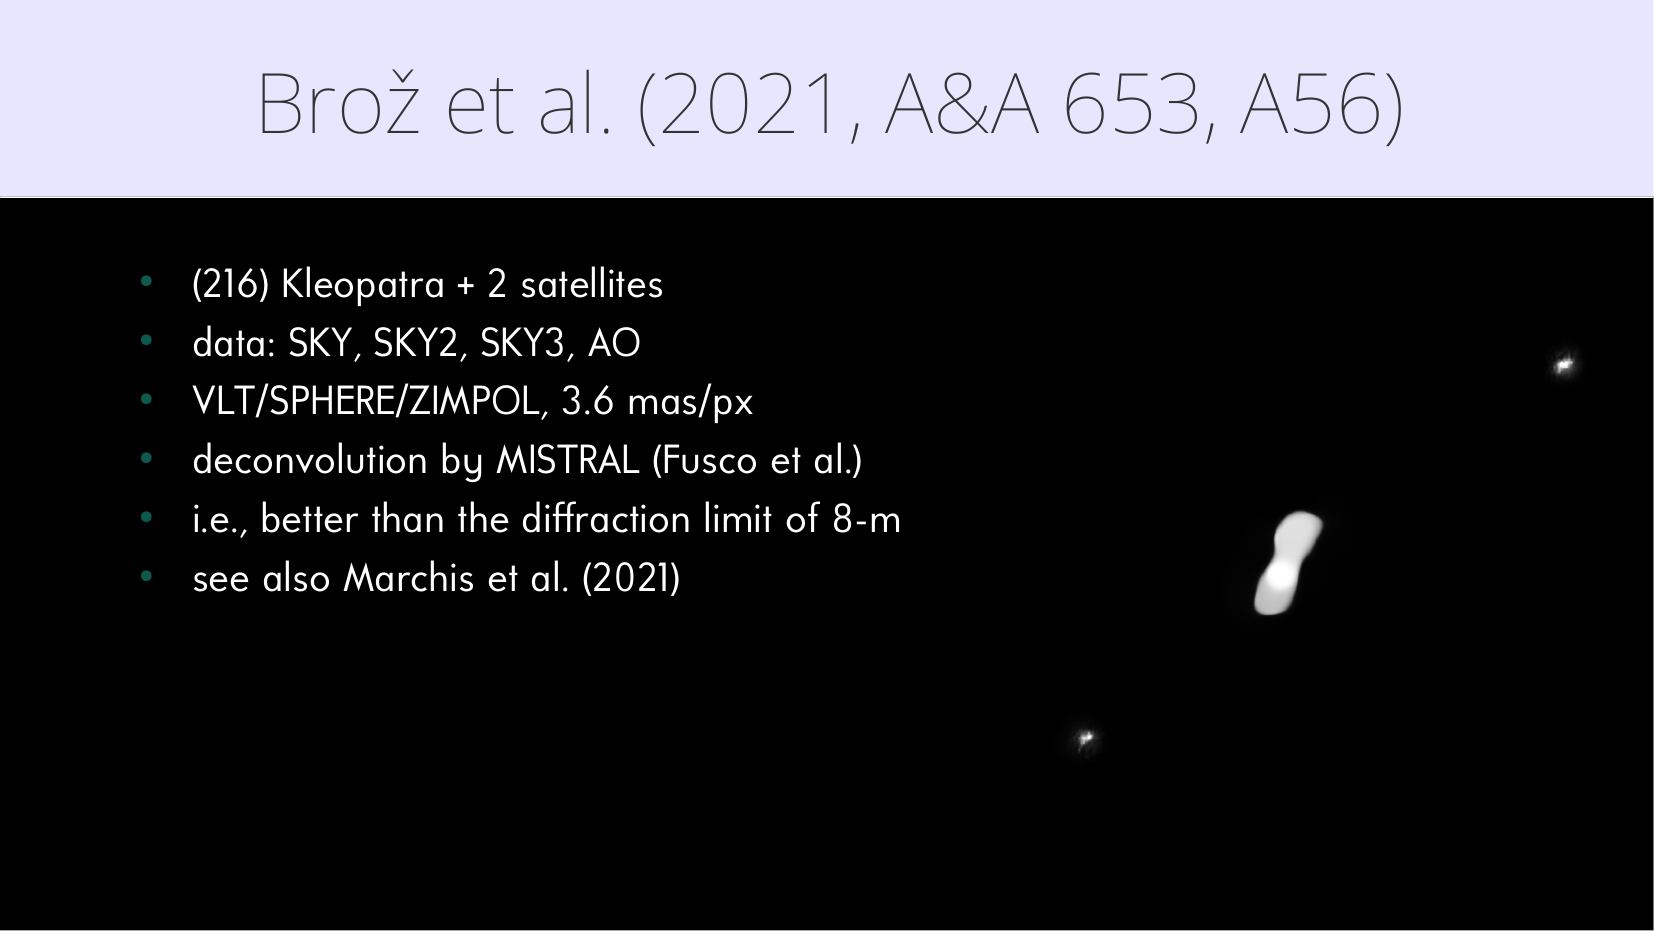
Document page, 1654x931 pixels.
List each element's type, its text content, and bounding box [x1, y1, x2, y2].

picture [975, 246, 1605, 875]
list (216) Kleopatra + 2 satellites data: SKY, SKY2, SKY3, AO VLT/SPHERE/ZIMPOL, 3.6 mas/px deconvolution by MISTRAL (Fusco et al.) i.e., better than the diffraction limit of 8-m see also Marchis et al. (2021) [121, 258, 975, 798]
title Brož et al. (2021, A&A 653, A56) [124, 23, 1537, 179]
text_box [0, 198, 1654, 931]
